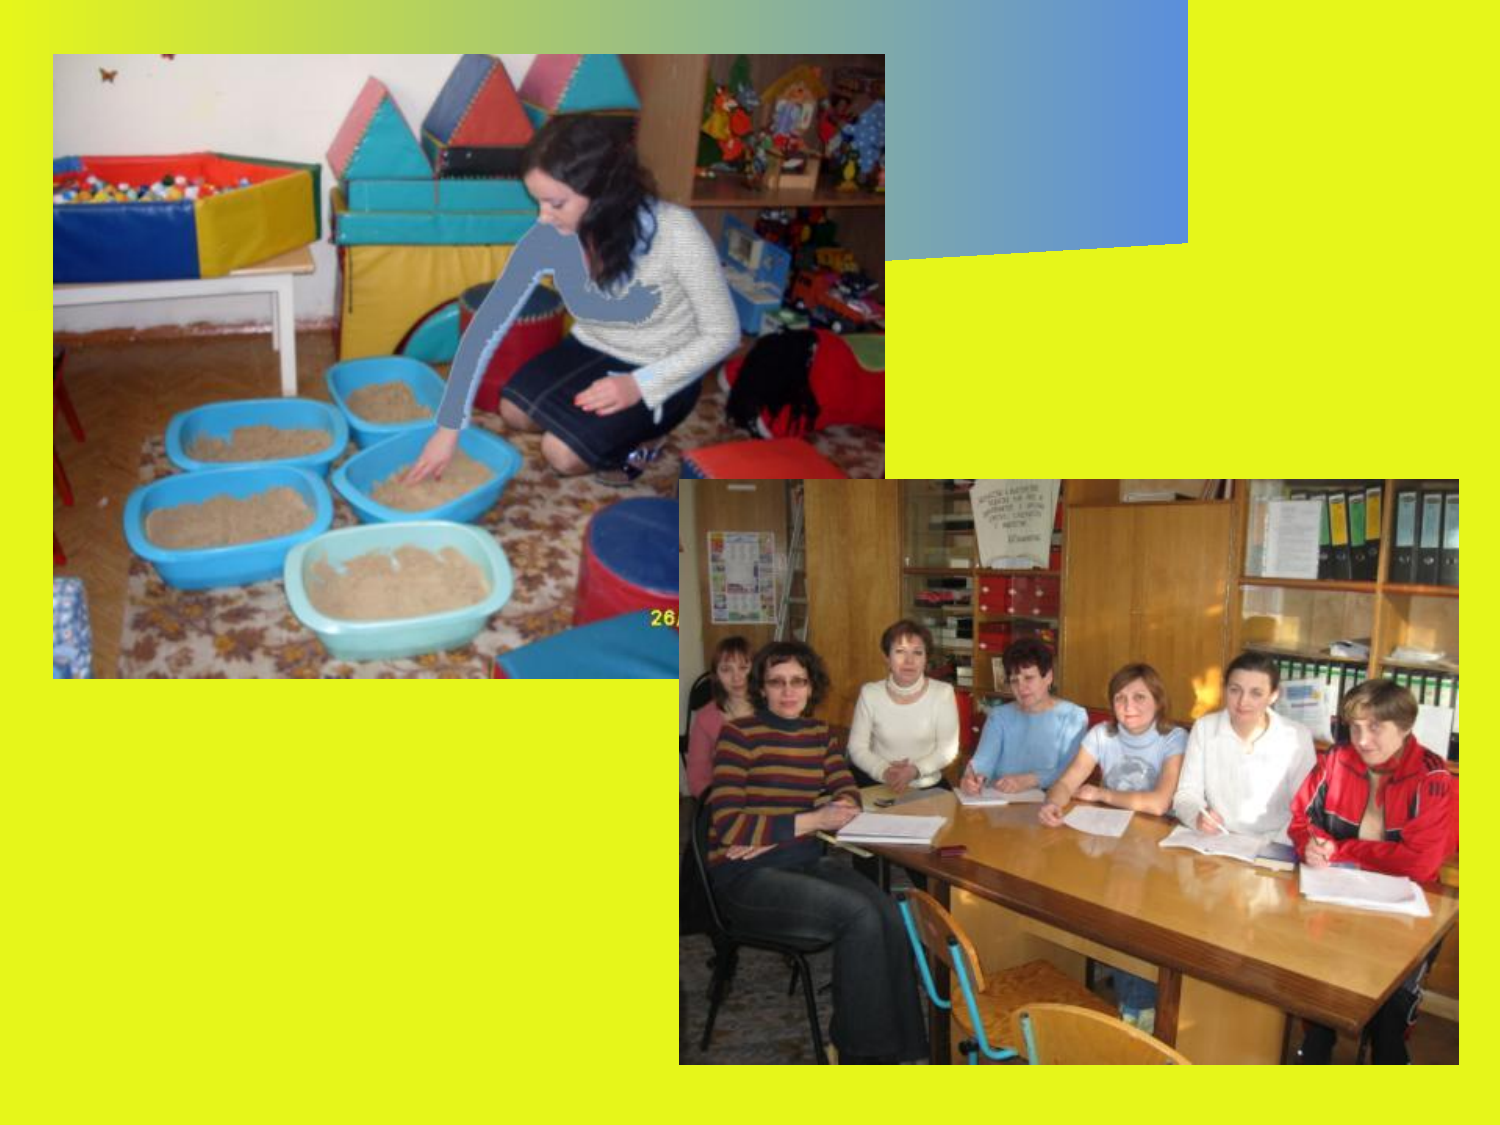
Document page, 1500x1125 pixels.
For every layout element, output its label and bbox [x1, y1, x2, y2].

picture [53, 54, 1459, 1065]
